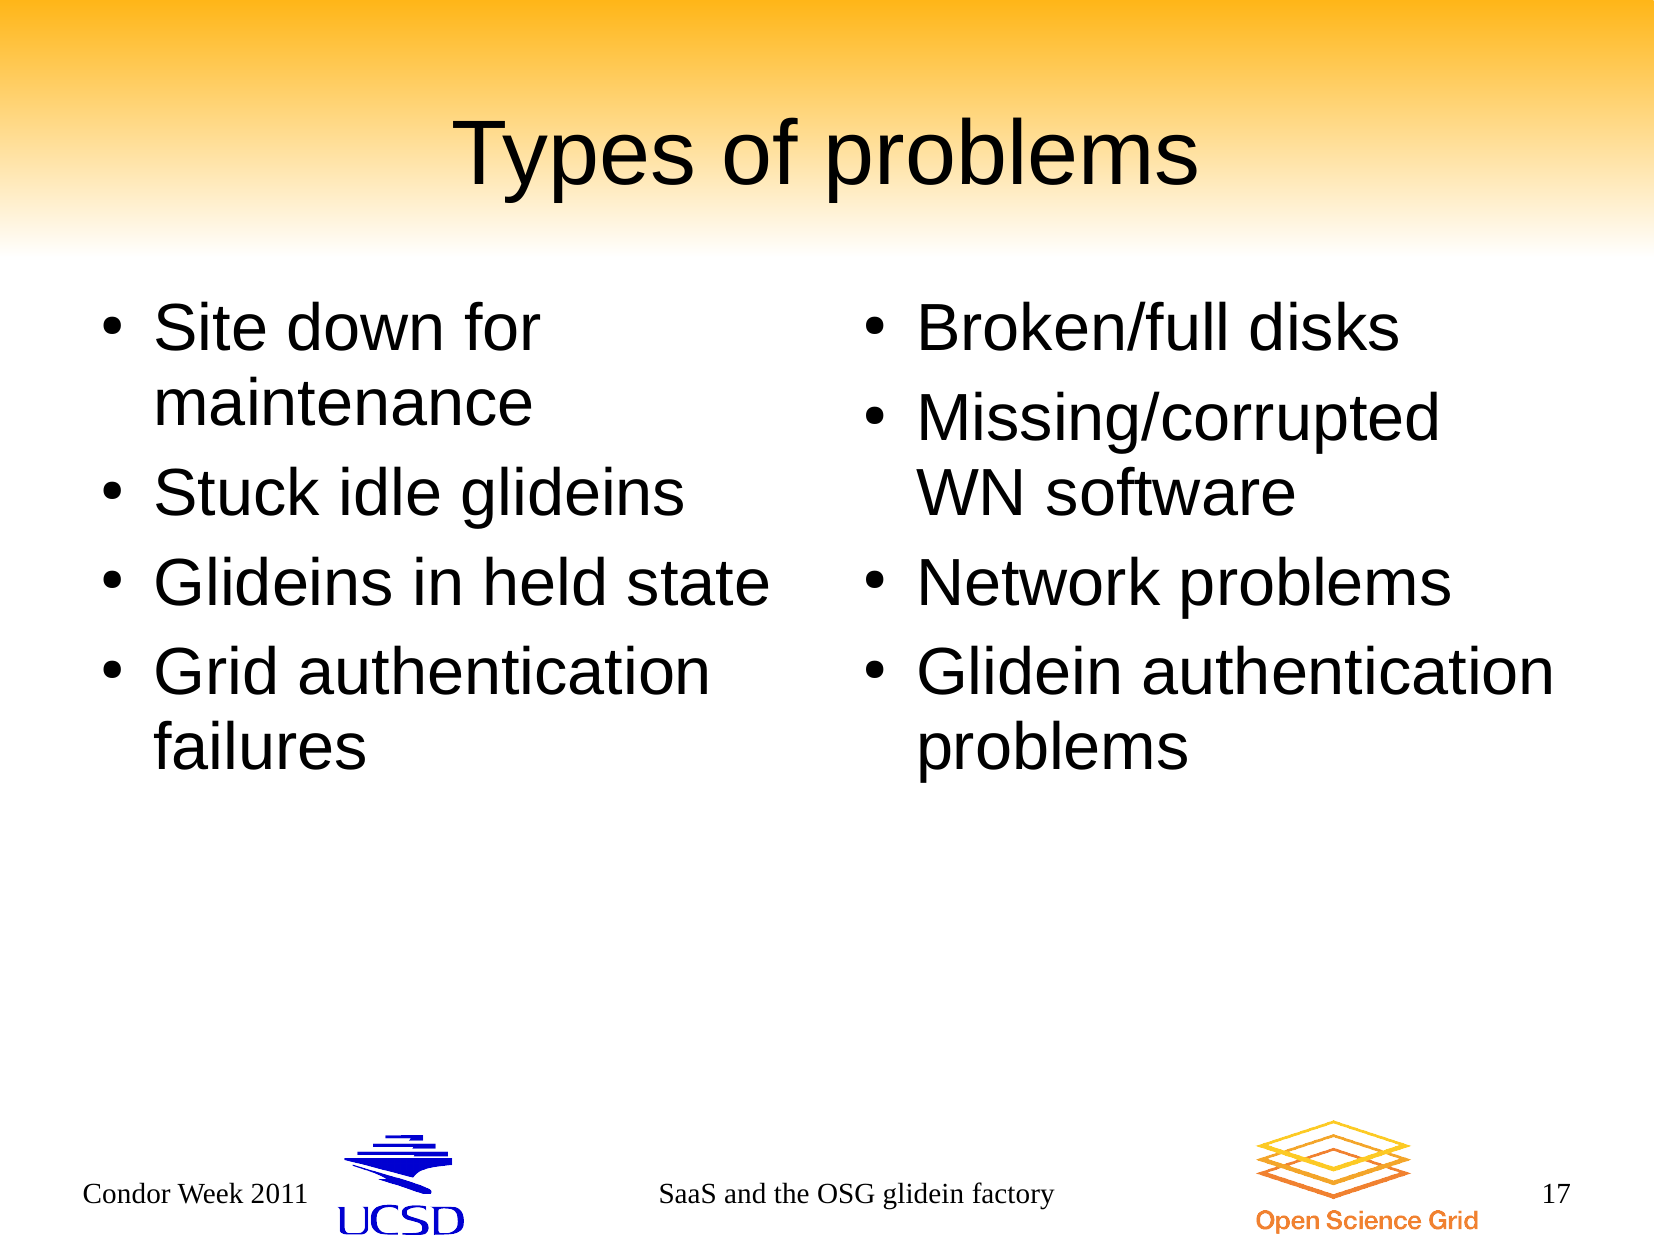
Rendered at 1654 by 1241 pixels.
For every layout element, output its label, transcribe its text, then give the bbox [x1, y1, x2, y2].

list Site down for maintenance Stuck idle glideins Glideins in held state Grid authentication failures [82, 290, 809, 1109]
title Types of problems [82, 49, 1571, 257]
picture [337, 1135, 464, 1235]
list Broken/full disks Missing/corrupted WN software Network problems Glidein authentication problems [845, 290, 1572, 1109]
picture [1255, 1120, 1478, 1234]
